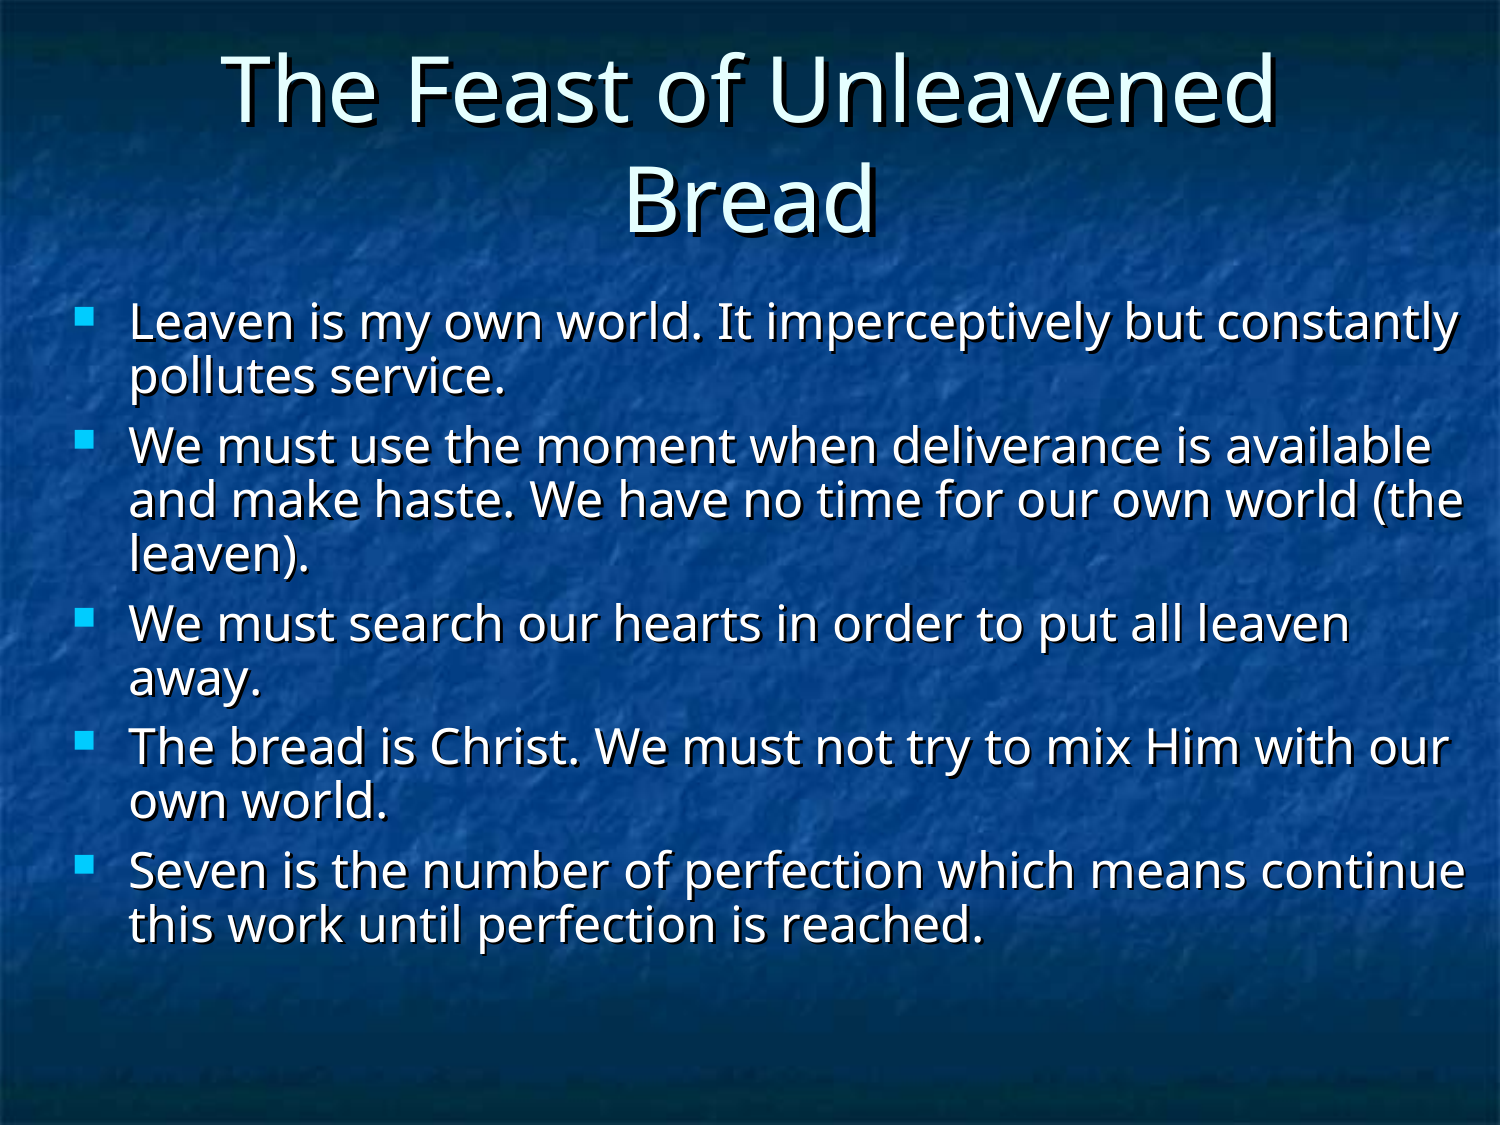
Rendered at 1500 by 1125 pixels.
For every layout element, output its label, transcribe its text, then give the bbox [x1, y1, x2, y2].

picture [0, 0, 1500, 1125]
list Leaven is my own world. It imperceptively but constantly pollutes service. We must use the moment when deliverance is available and make haste. We have no time for our own world (the leaven). We must search our hearts in order to put all leaven away. The bread is Christ. We must not try to mix Him with our own world. Seven is the number of perfection which means continue this work until perfection is reached. [57, 289, 1483, 965]
title The Feast of Unleavened Bread [75, 62, 1426, 221]
